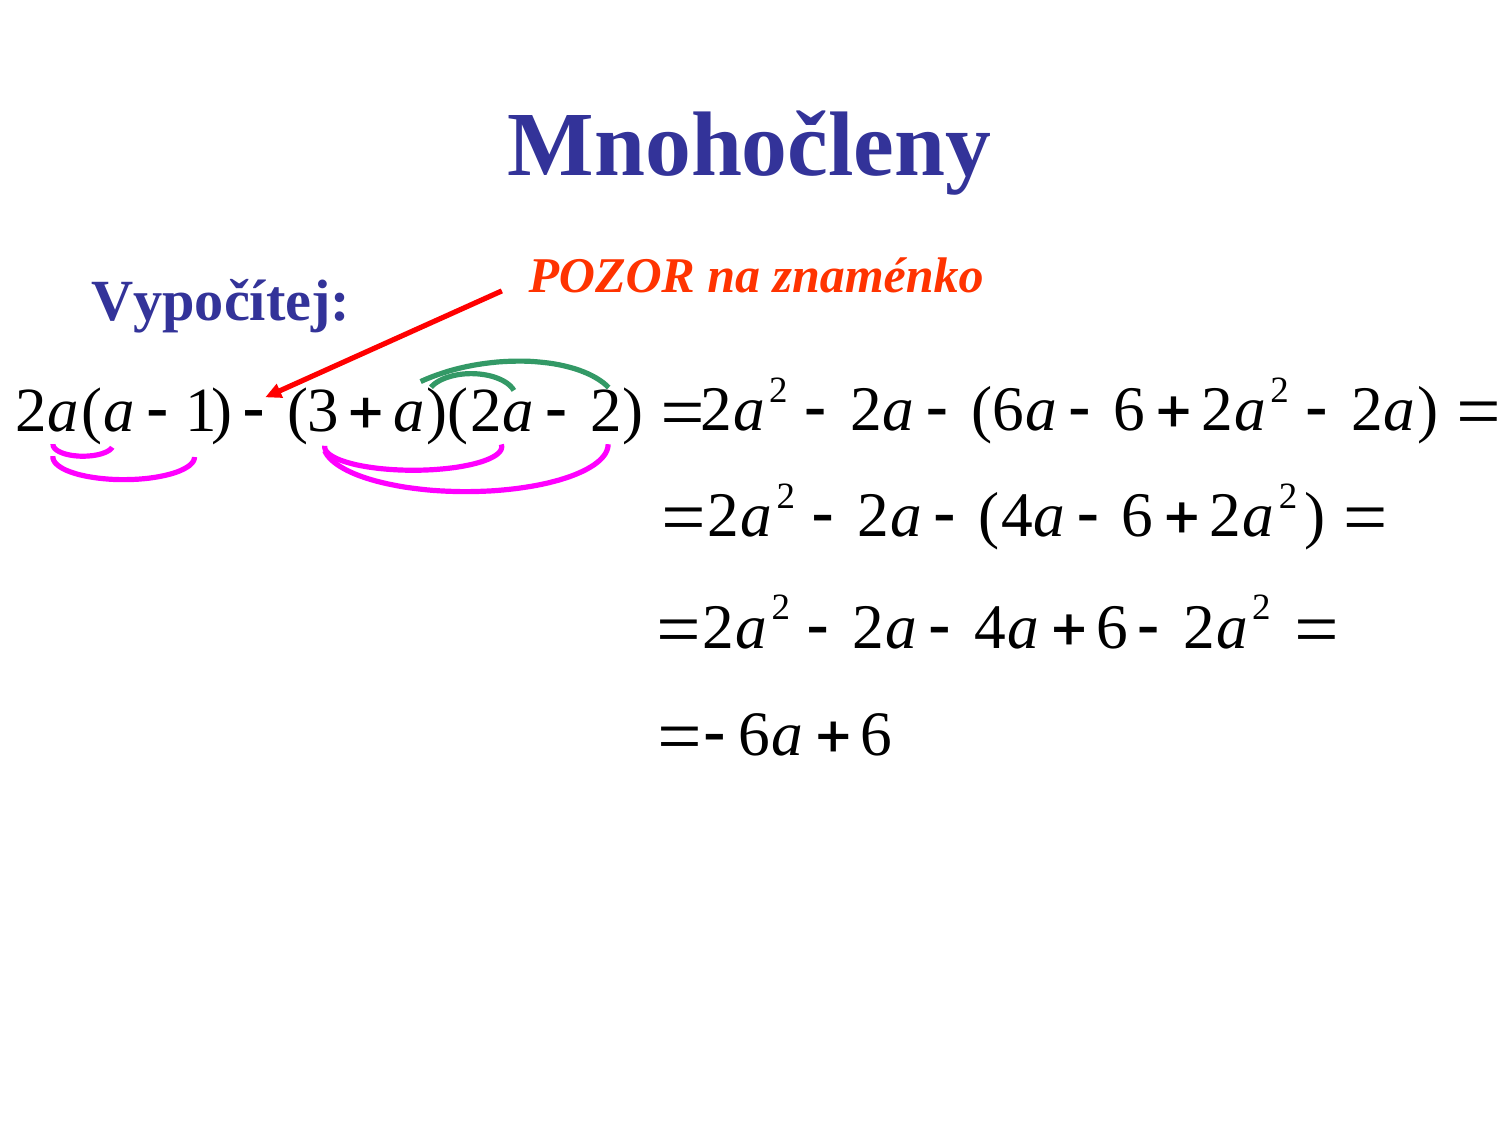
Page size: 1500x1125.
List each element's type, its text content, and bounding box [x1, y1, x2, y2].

chart [644, 697, 904, 772]
text_box POZOR na znaménko [513, 219, 1247, 325]
chart [648, 467, 1388, 564]
chart [5, 361, 1499, 458]
title Mnohočleny [75, 45, 1426, 233]
text_box Vypočítej: [76, 245, 1211, 350]
chart [643, 579, 1336, 665]
